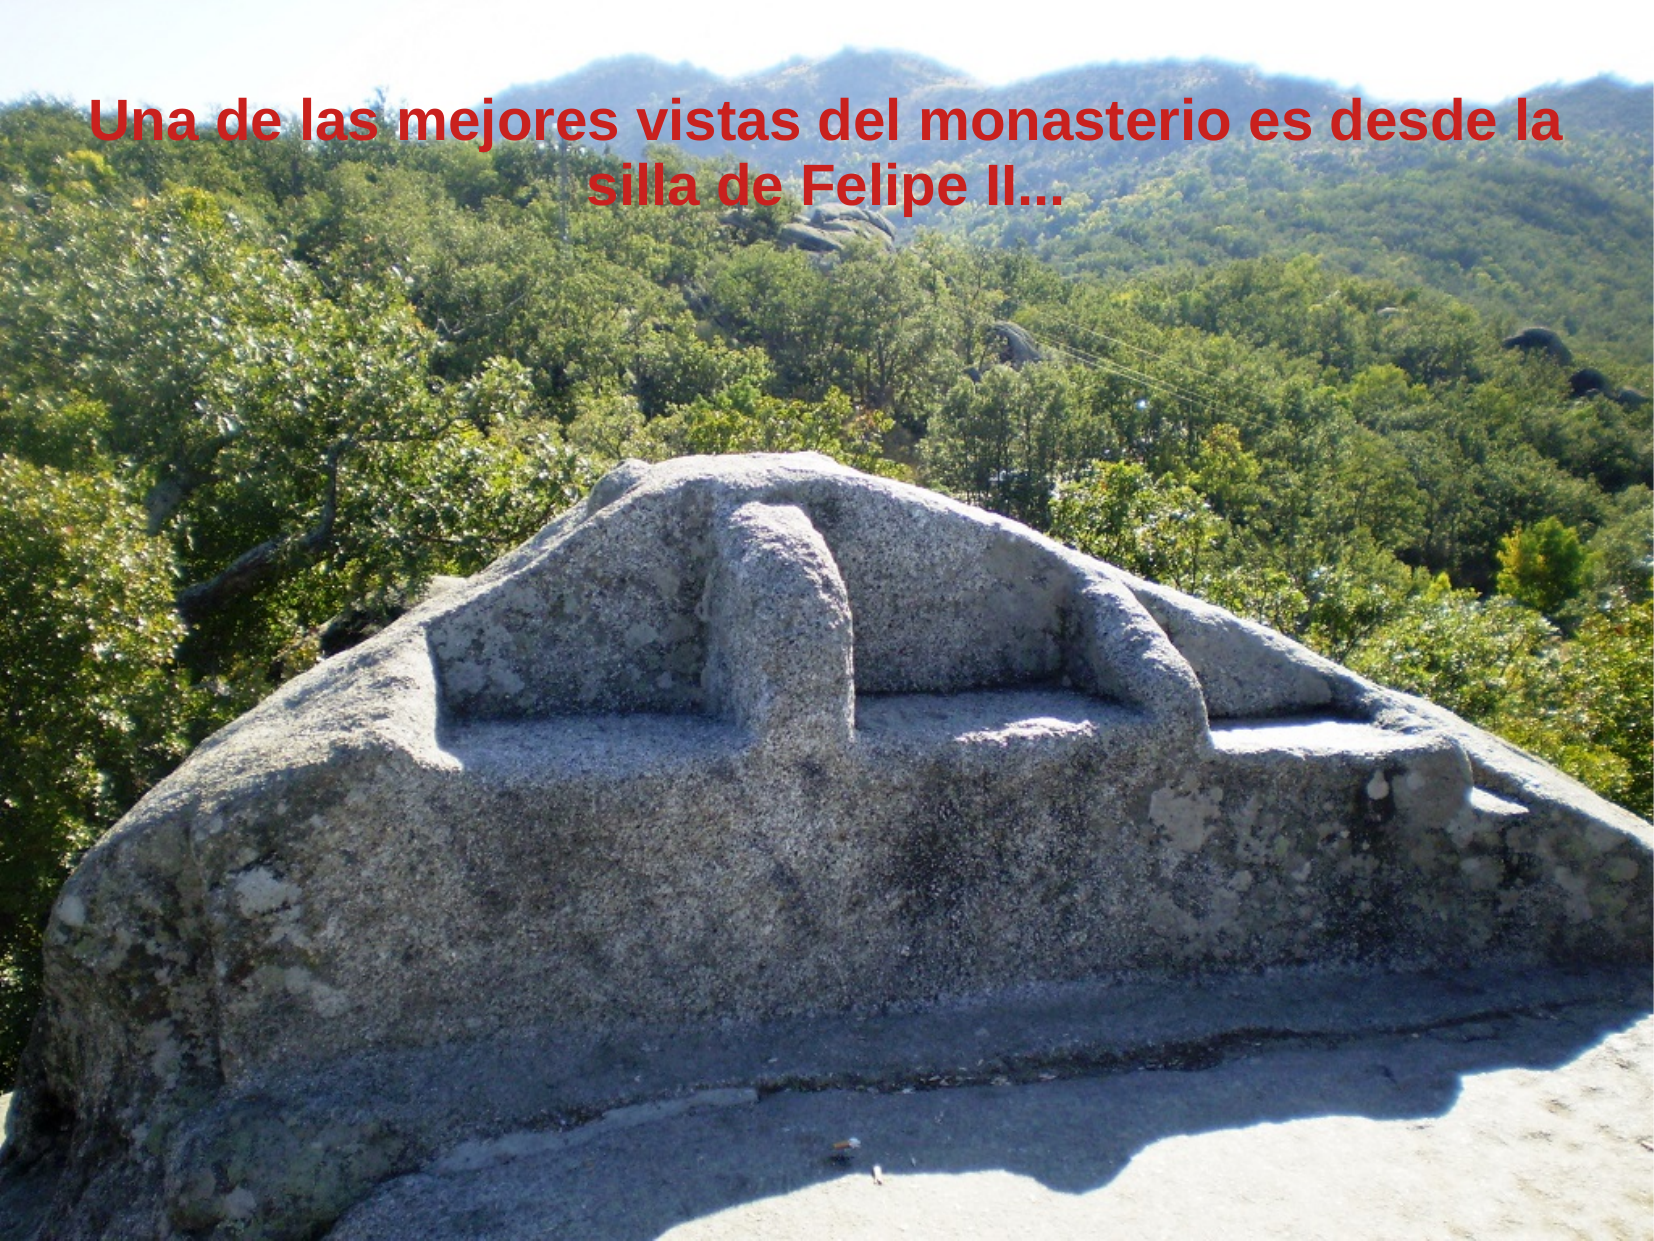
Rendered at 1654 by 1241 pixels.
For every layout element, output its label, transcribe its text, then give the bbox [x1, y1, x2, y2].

picture [0, 0, 1654, 1241]
title Una de las mejores vistas del monasterio es desde la silla de Felipe II... [82, 49, 1571, 257]
